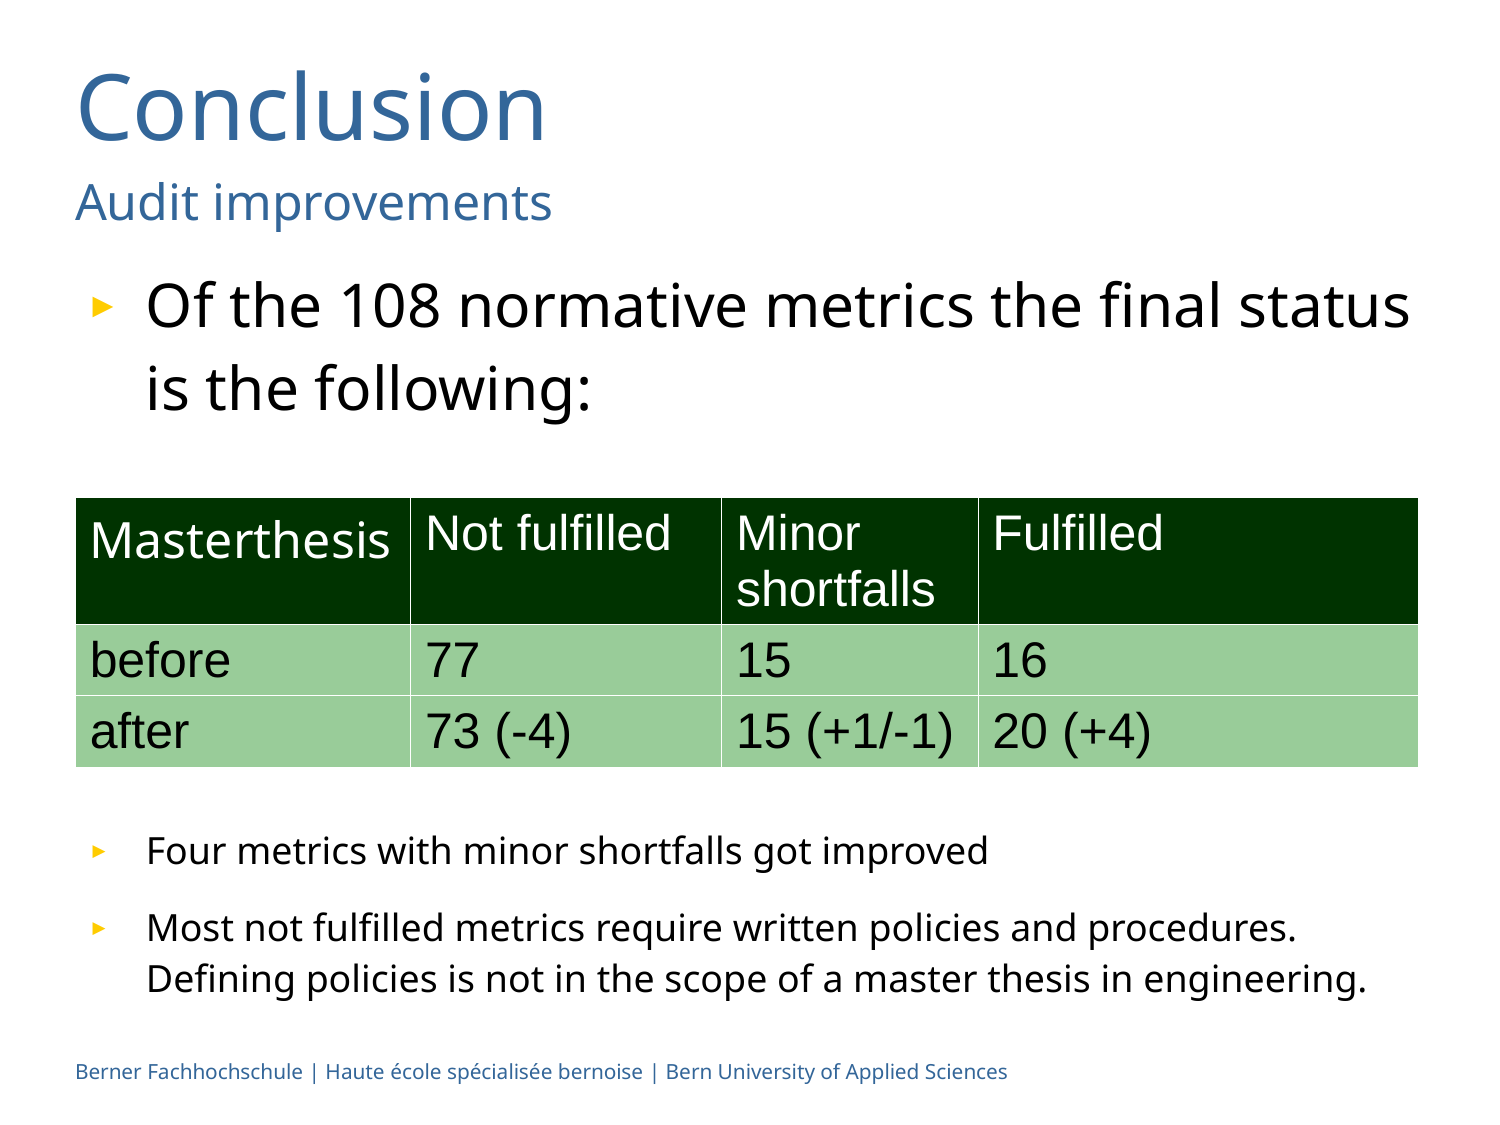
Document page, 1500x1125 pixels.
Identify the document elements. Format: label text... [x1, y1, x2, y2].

table_cell 16 [979, 625, 1418, 695]
table_cell after [76, 696, 410, 767]
table_cell 77 [411, 625, 721, 695]
list Of the 108 normative metrics the final status is the following: [75, 263, 1425, 473]
title Conclusion Audit improvements [75, 29, 1425, 248]
table_cell 73 (-4) [411, 696, 721, 767]
table_cell 15 [722, 625, 978, 695]
table_header Minor shortfalls [722, 498, 978, 624]
table_cell before [76, 625, 410, 695]
table_header Masterthesis [76, 498, 410, 624]
table_header Not fulfilled [411, 498, 721, 624]
list Four metrics with minor shortfalls got improved Most not fulfilled metrics require written policies and procedures. Defining policies is not in the scope of a master thesis in engineering. [75, 824, 1426, 1034]
table_header Fulfilled [979, 498, 1418, 624]
table_cell 20 (+4) [979, 696, 1418, 767]
table_cell 15 (+1/-1) [722, 696, 978, 767]
